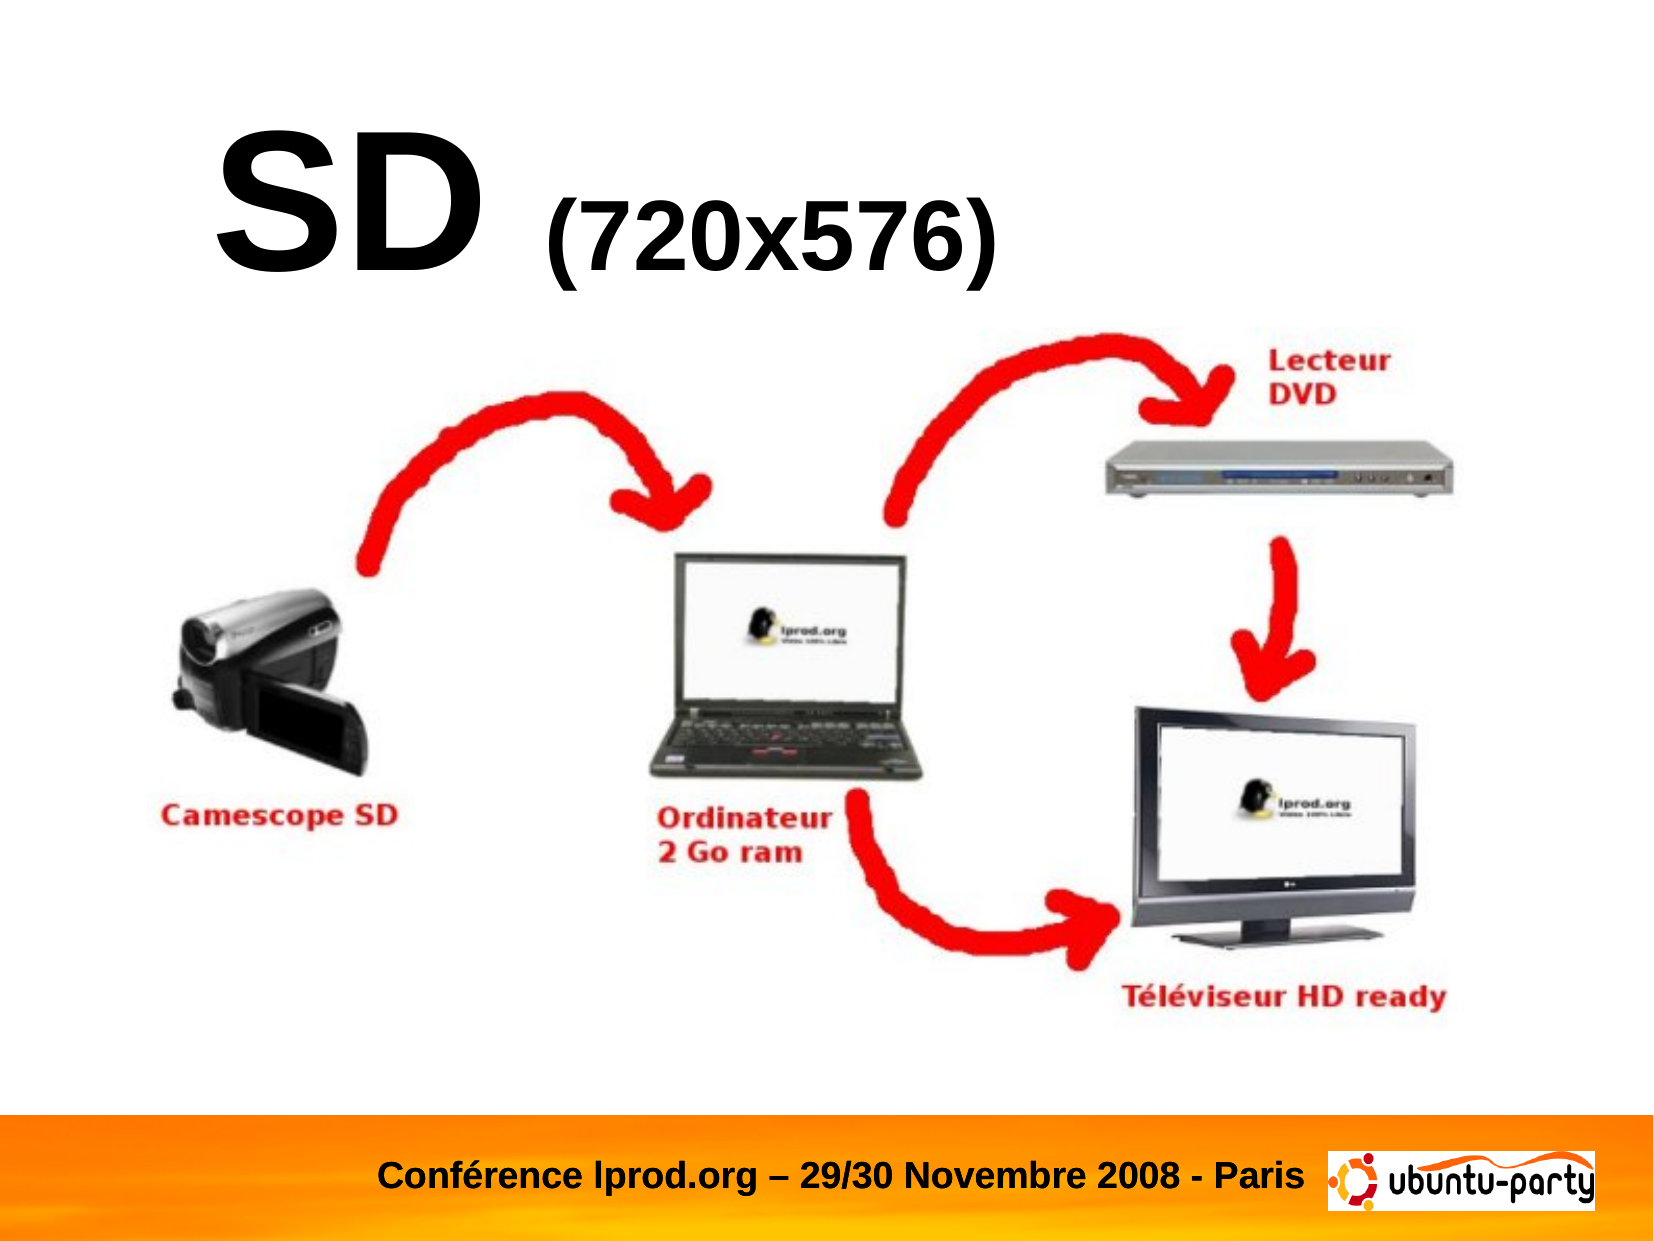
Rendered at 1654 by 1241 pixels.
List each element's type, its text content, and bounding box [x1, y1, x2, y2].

picture [0, 1115, 1654, 1241]
picture [147, 327, 1481, 1034]
text_box Conférence lprod.org – 29/30 Novembre 2008 - Paris [295, 1147, 1388, 1211]
text_box SD (720x576) [59, 82, 1152, 355]
